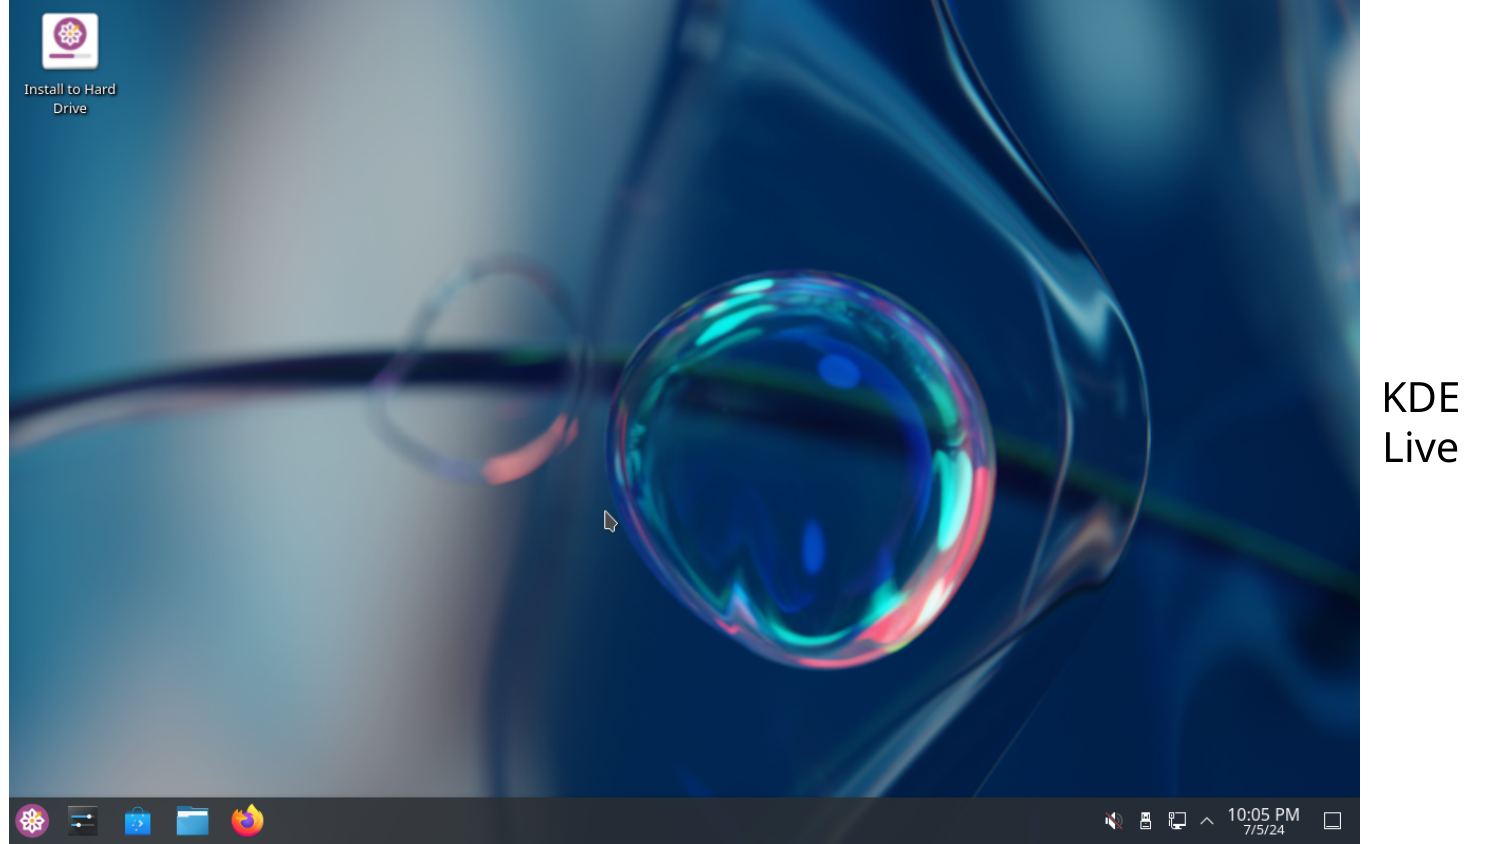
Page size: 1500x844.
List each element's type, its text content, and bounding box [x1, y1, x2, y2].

picture [9, 0, 1360, 844]
text_box KDE Live [1360, 356, 1500, 487]
